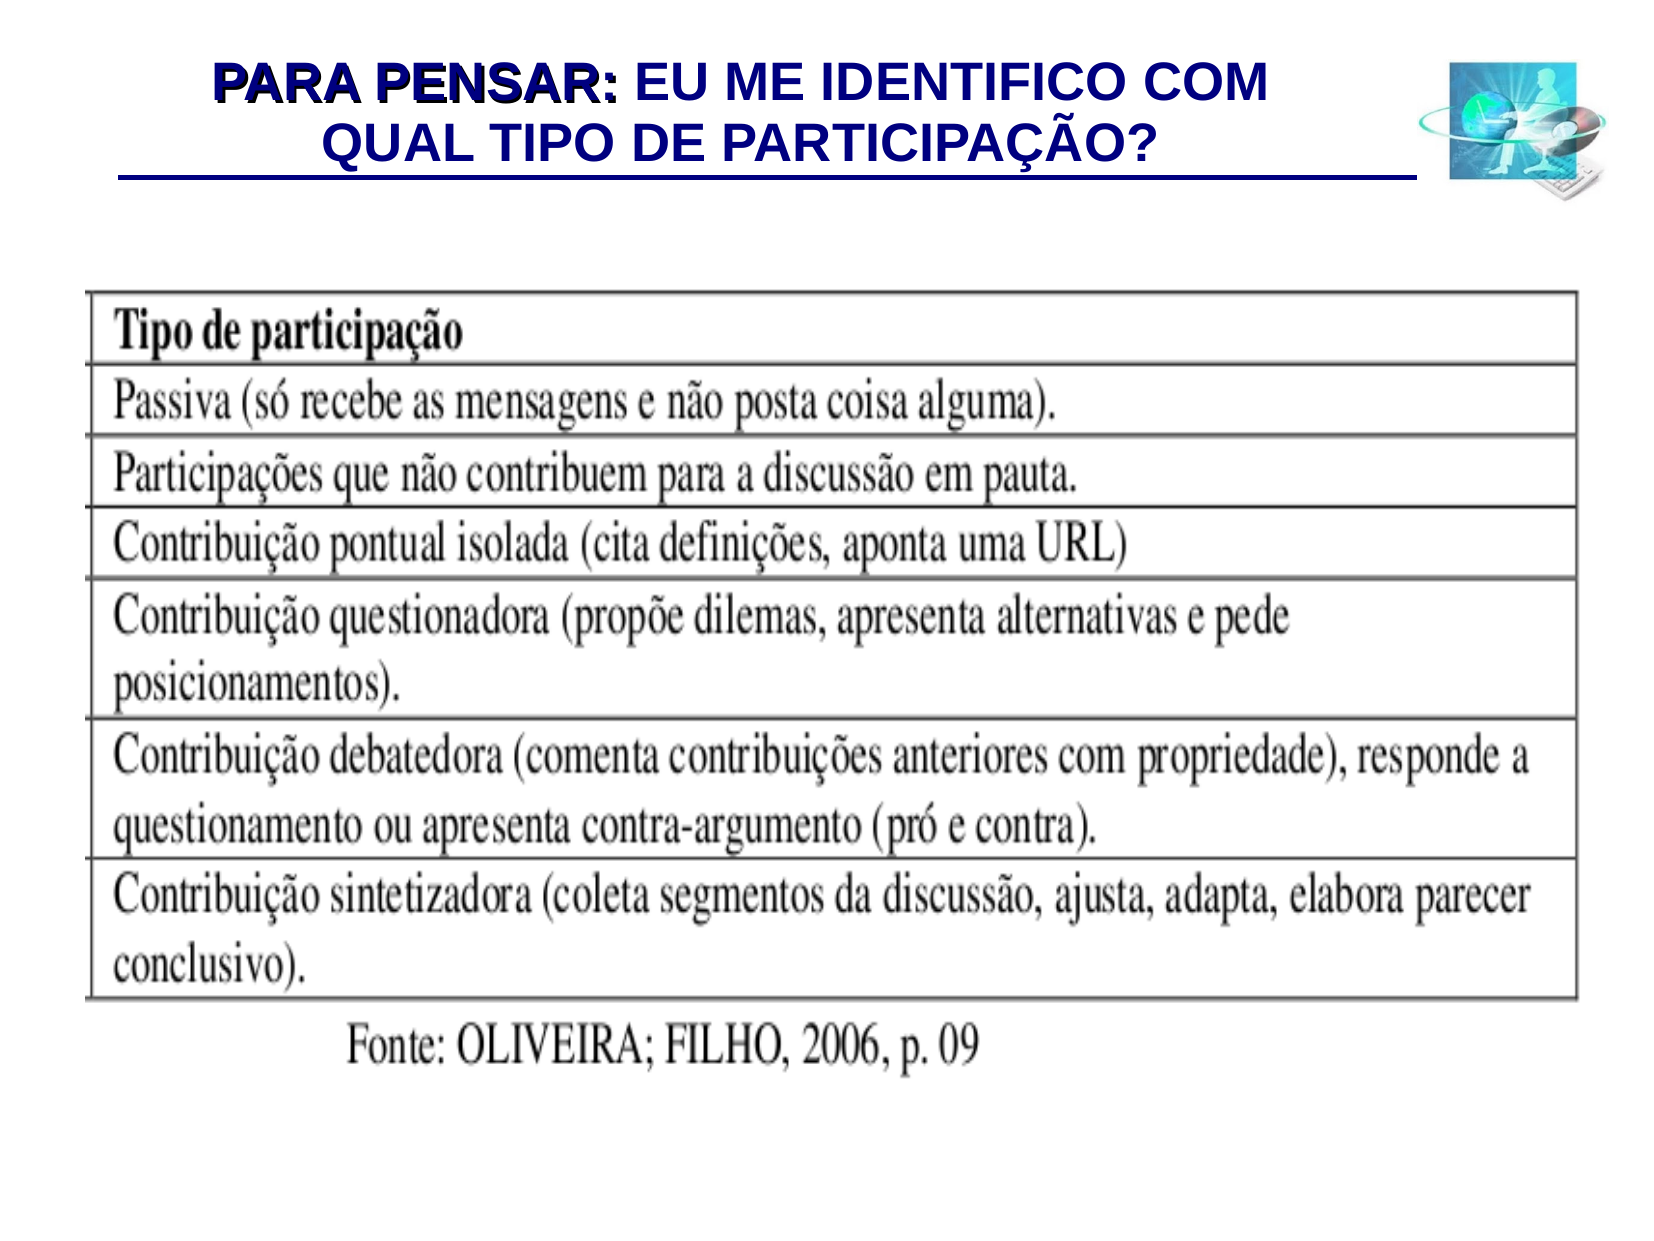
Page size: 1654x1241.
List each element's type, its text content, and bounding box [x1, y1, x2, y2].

title PARA PENSAR: EU ME IDENTIFICO COM QUAL TIPO DE PARTICIPAÇÃO? [147, 29, 1335, 195]
picture [1417, 59, 1609, 212]
picture [85, 245, 1595, 1093]
